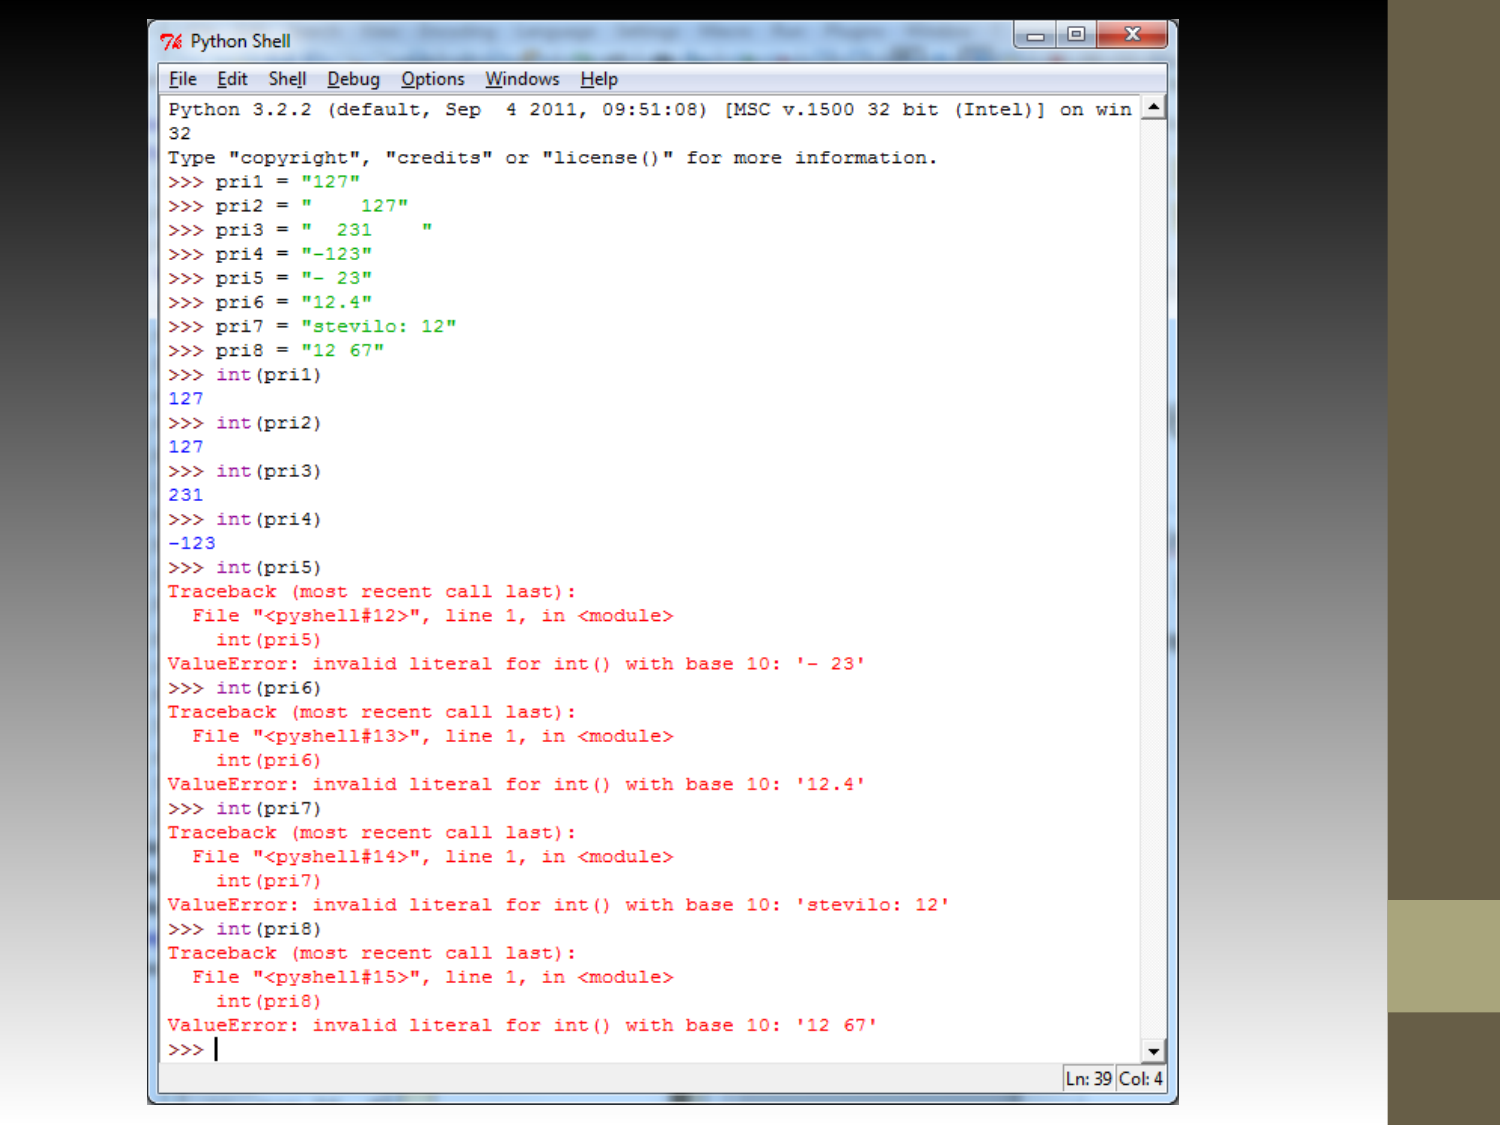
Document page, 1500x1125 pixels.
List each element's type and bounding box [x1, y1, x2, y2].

picture [147, 19, 1179, 1105]
